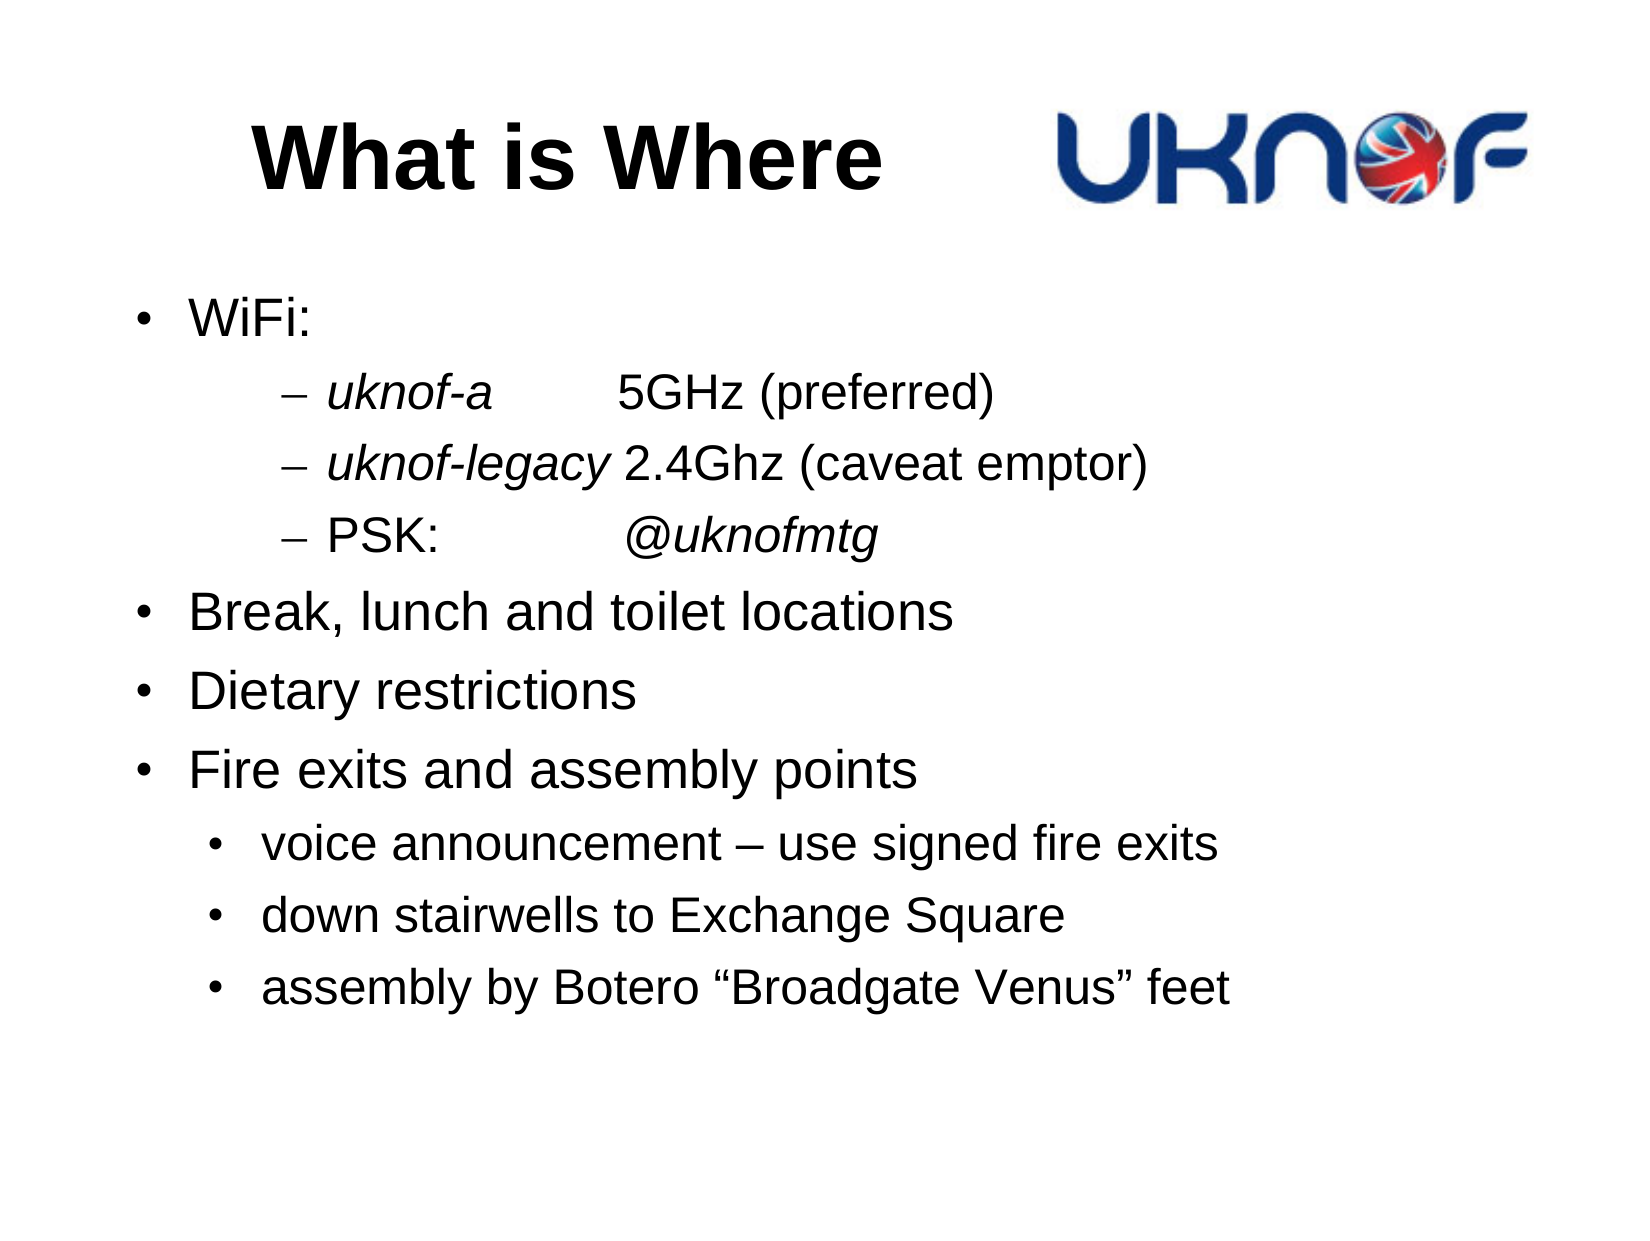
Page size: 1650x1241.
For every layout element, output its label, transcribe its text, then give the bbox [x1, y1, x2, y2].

title What is Where [123, 37, 1013, 279]
list WiFi: uknof-a 5GHz (preferred) uknof-legacy 2.4Ghz (caveat emptor) PSK: @uknofmtg Break, lunch and toilet locations Dietary restrictions Fire exits and assembly points voice announcement – use signed fire exits down stairwells to Exchange Square assembly by Botero “Broadgate Venus” feet [75, 287, 1576, 1094]
picture [1050, 93, 1536, 225]
